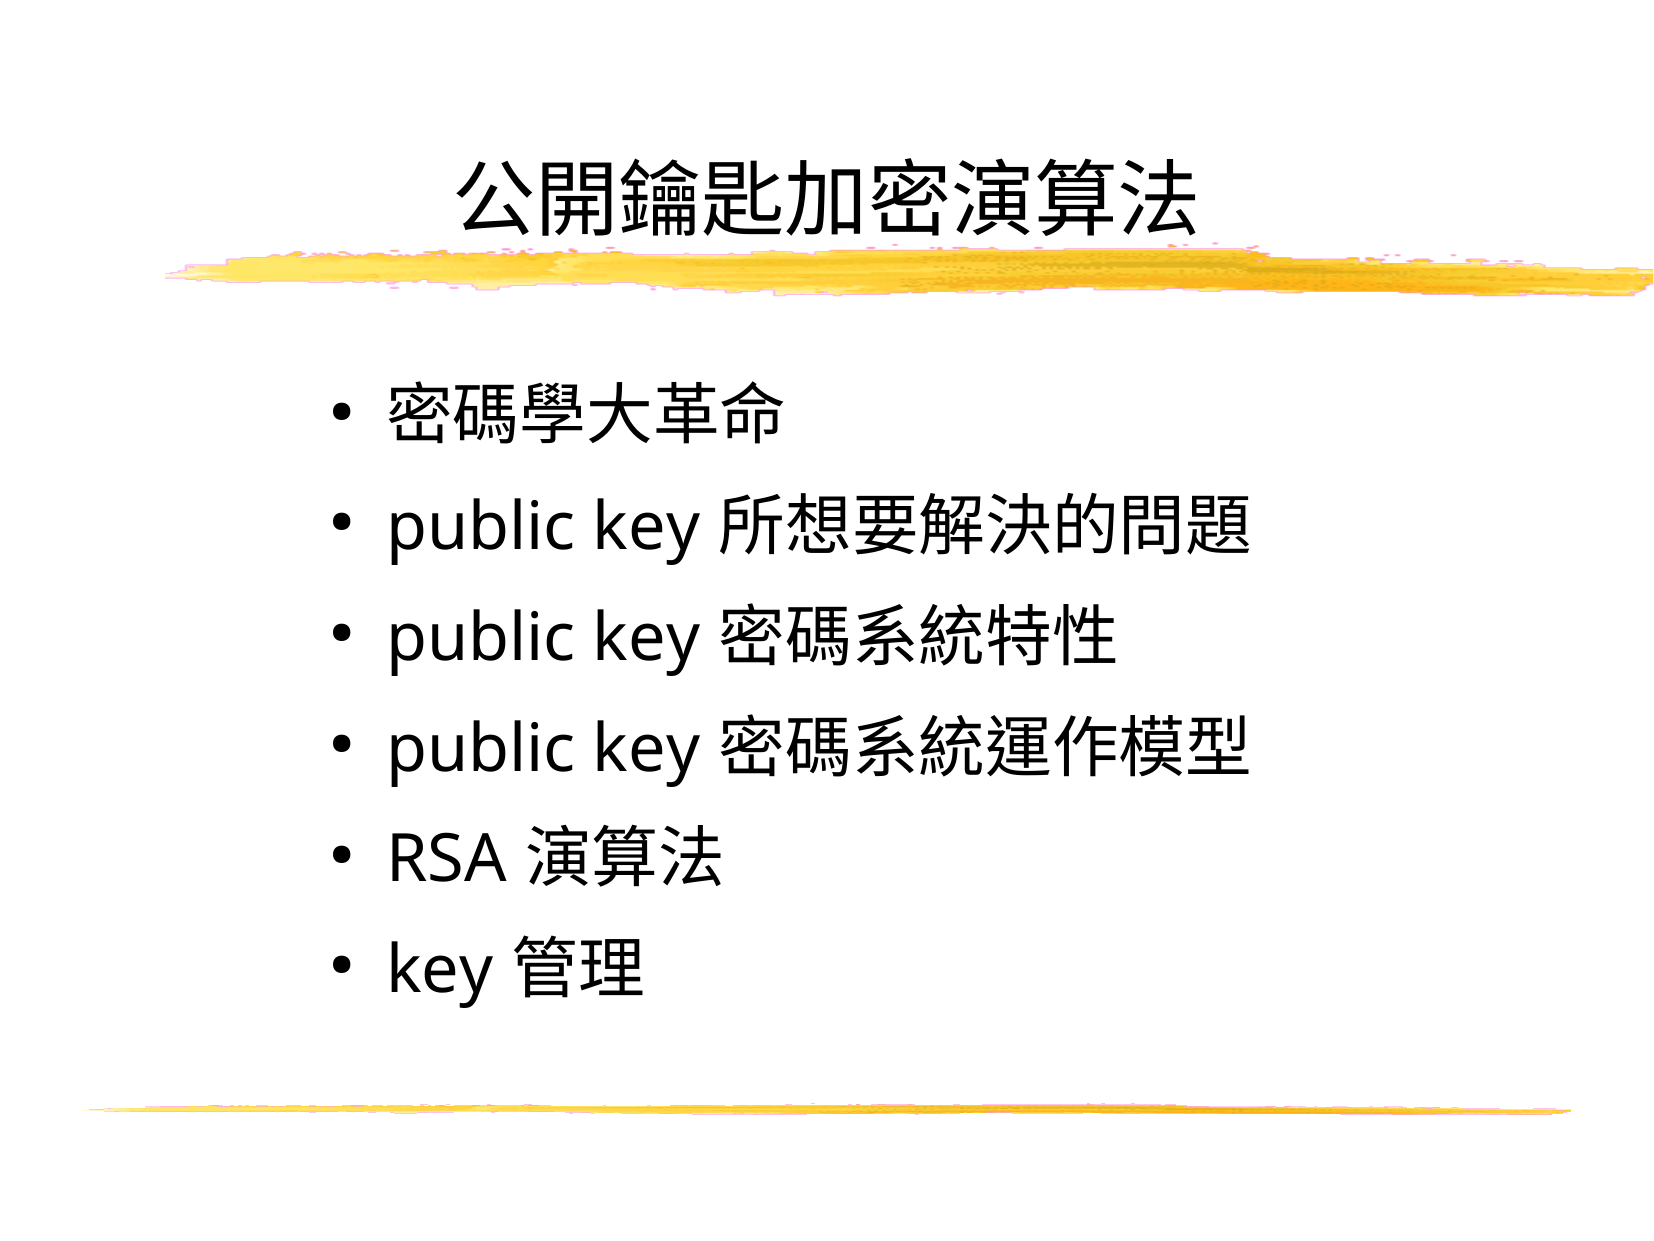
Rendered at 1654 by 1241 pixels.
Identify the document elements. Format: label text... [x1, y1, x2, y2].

picture [1402, 1102, 1571, 1117]
picture [82, 1102, 315, 1117]
picture [165, 237, 1654, 308]
list 密碼學大革命 public key所想要解決的問題 public key密碼系統特性 public key密碼系統運作模型 RSA演算法 key管理 [315, 354, 1402, 1125]
title 公開鑰匙加密演算法 [124, 55, 1530, 262]
